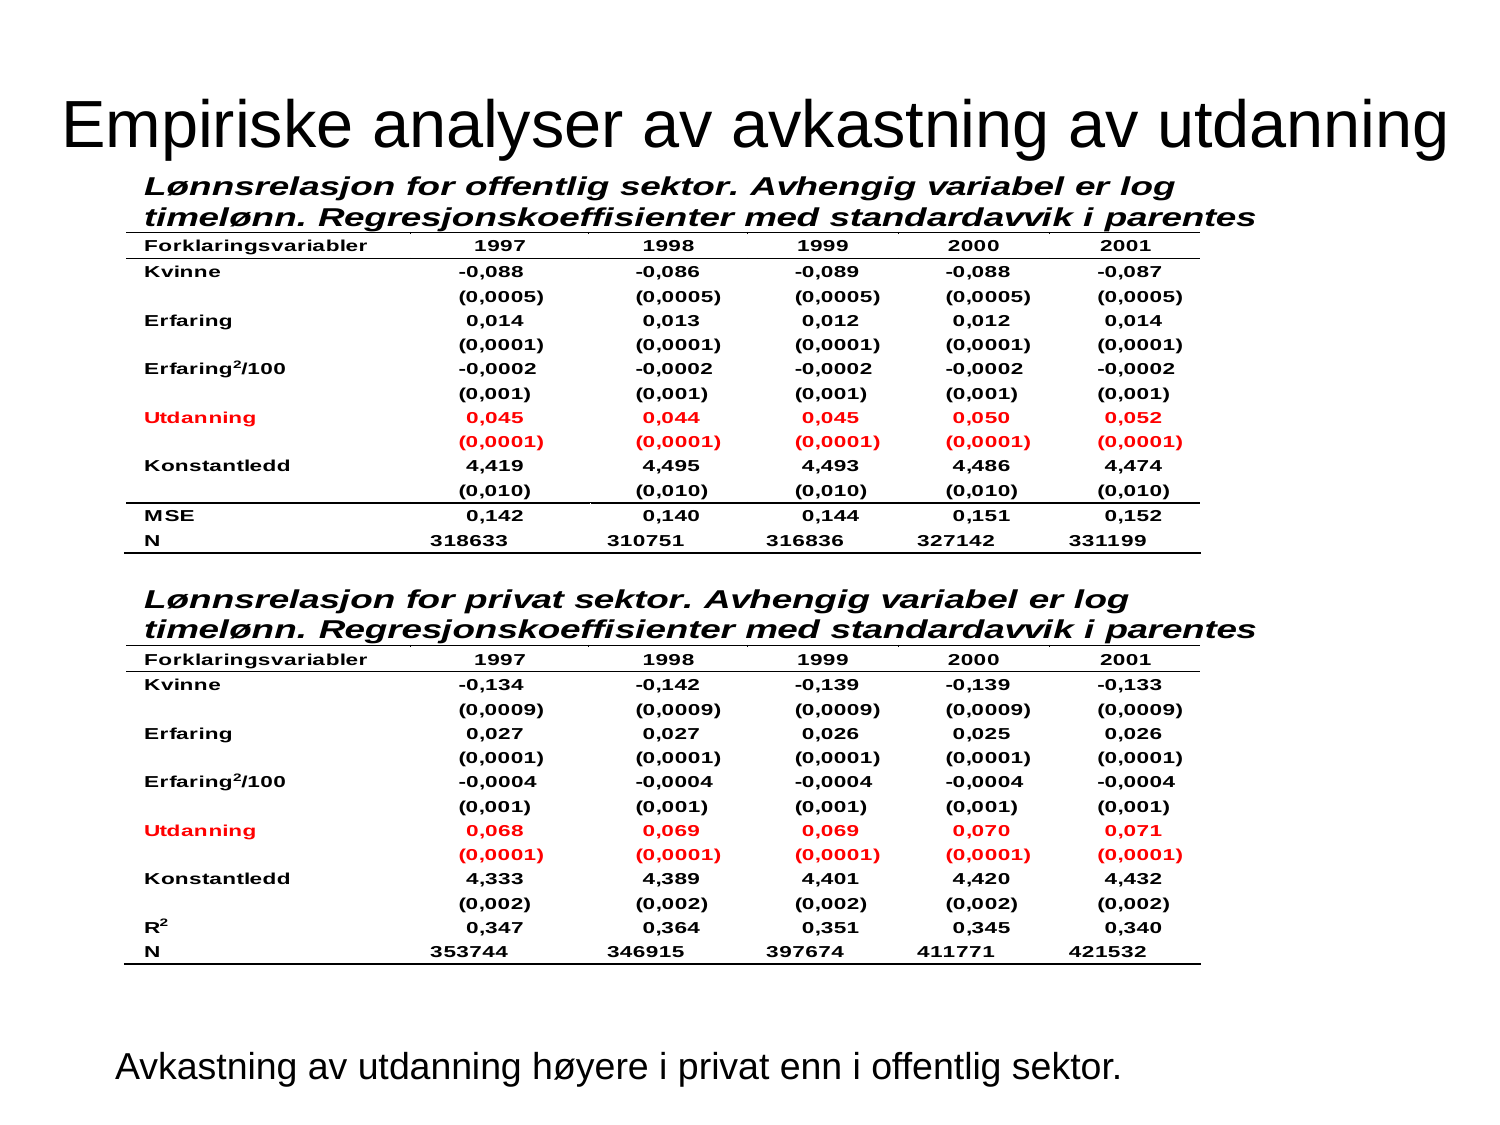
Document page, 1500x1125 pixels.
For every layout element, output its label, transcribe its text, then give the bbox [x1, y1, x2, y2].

title Empiriske analyser av avkastning av utdanning [41, 45, 1471, 197]
text_box Avkastning av utdanning høyere i privat enn i offentlig sektor. [100, 1034, 1235, 1096]
chart [123, 171, 1318, 1094]
